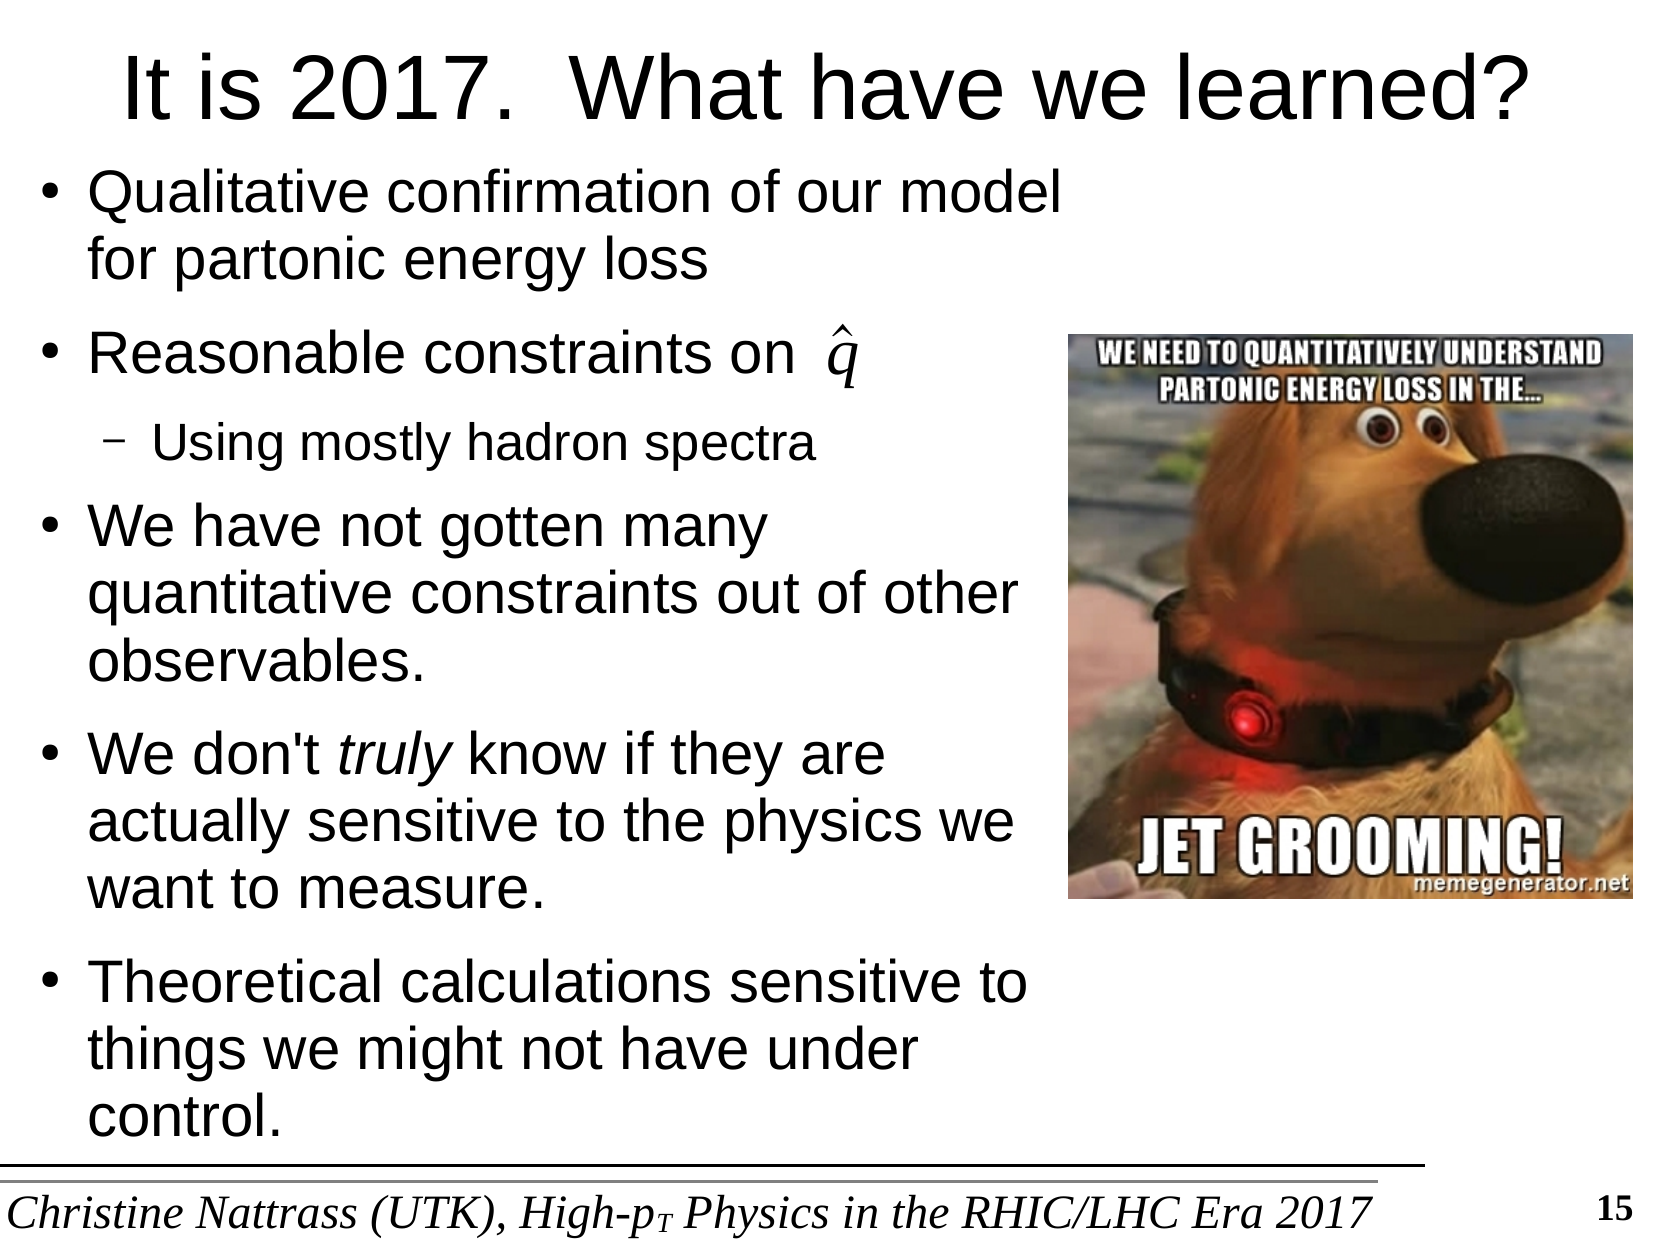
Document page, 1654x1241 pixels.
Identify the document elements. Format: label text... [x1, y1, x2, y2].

list Qualitative confirmation of our model for partonic energy loss Reasonable constraints on Using mostly hadron spectra We have not gotten many quantitative constraints out of other observables. We don't truly know if they are actually sensitive to the physics we want to measure. Theoretical calculations sensitive to things we might not have under control. [23, 158, 1085, 1160]
chart [819, 315, 868, 390]
title It is 2017. What have we learned? [82, 2, 1571, 173]
picture [1068, 334, 1633, 899]
